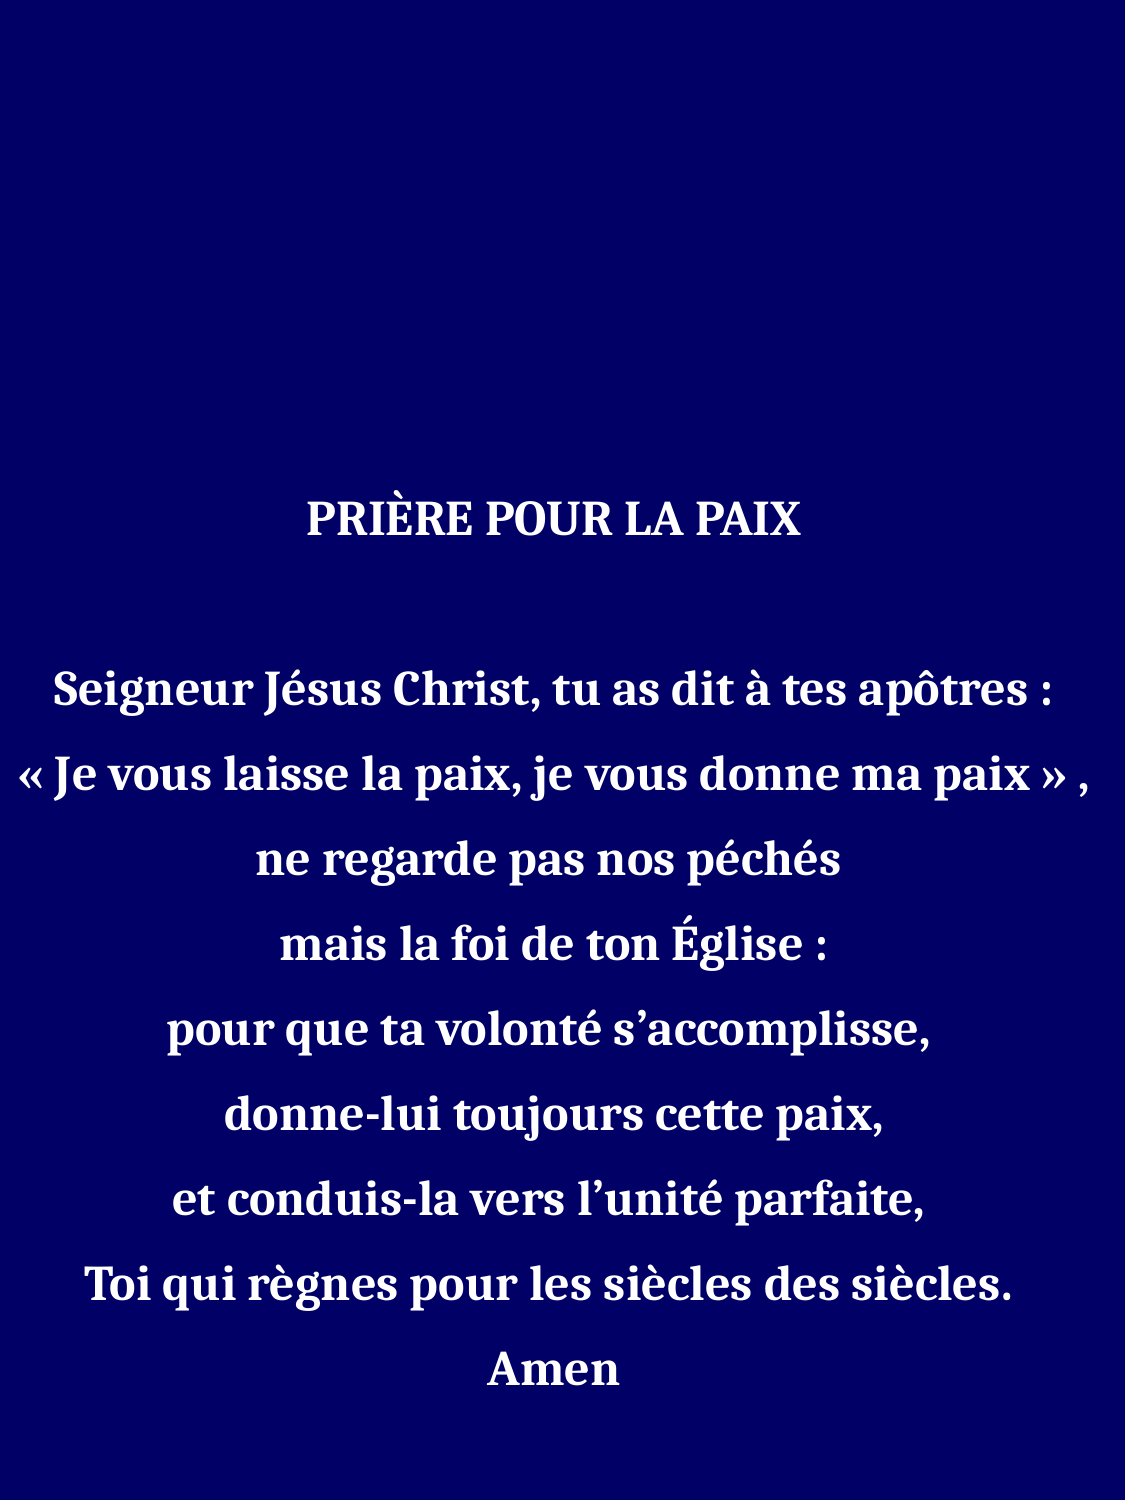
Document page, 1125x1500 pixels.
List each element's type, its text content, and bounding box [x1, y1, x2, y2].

text_box PRIÈRE POUR LA PAIX Seigneur Jésus Christ, tu as dit à tes apôtres : « Je vous laisse la paix, je vous donne ma paix » , ne regarde pas nos péchés mais la foi de ton Église : pour que ta volonté s’accomplisse, donne-lui toujours cette paix, et conduis-la vers l’unité parfaite, Toi qui règnes pour les siècles des siècles. Amen [0, 478, 1125, 1403]
